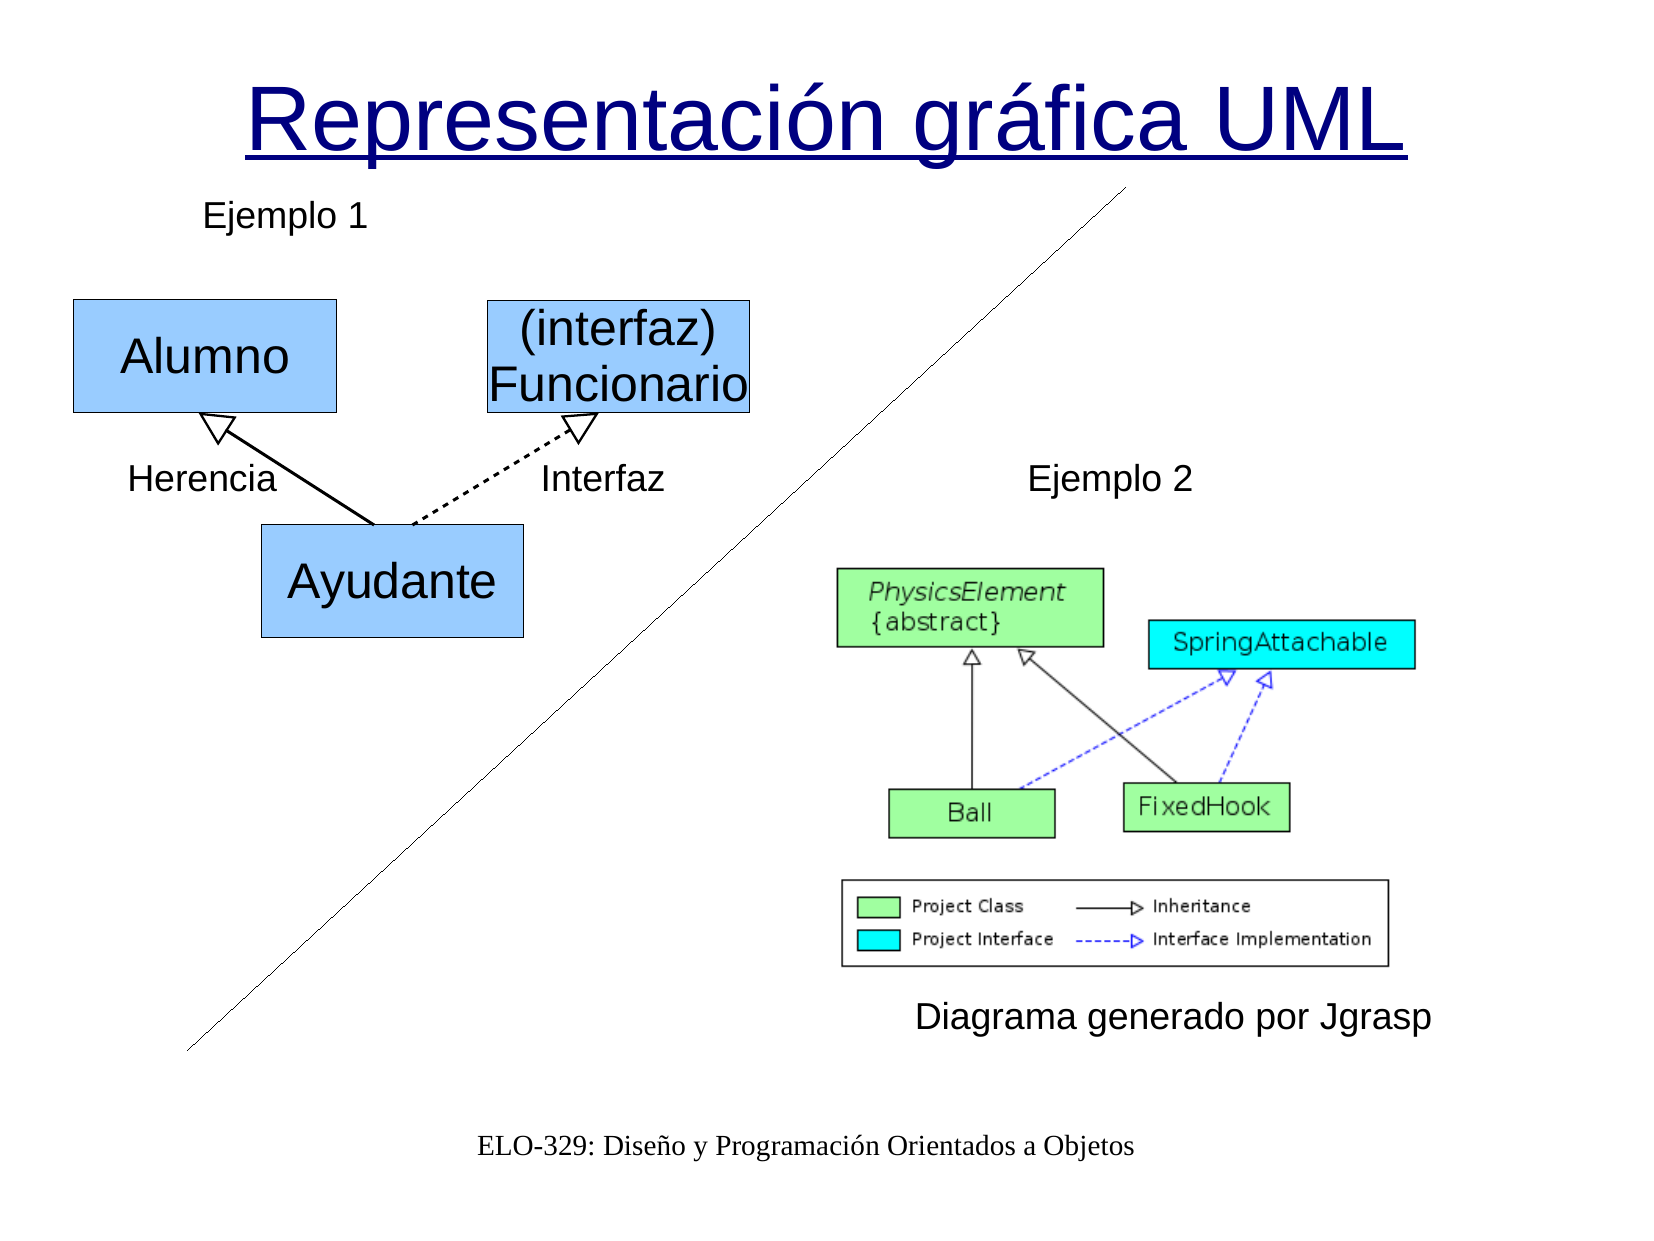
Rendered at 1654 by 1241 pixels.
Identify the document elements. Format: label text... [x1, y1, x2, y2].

text_box Ayudante [261, 524, 524, 638]
text_box (interfaz) Funcionario [487, 300, 750, 413]
text_box Ejemplo 2 [1012, 450, 1238, 512]
text_box Diagrama generado por Jgrasp [900, 988, 1463, 1097]
text_box Alumno [73, 299, 337, 413]
text_box Ejemplo 1 [187, 187, 413, 249]
text_box Interfaz [525, 450, 751, 526]
title Representación gráfica UML [82, 49, 1571, 188]
picture [815, 554, 1438, 986]
text_box Herencia [112, 450, 338, 526]
